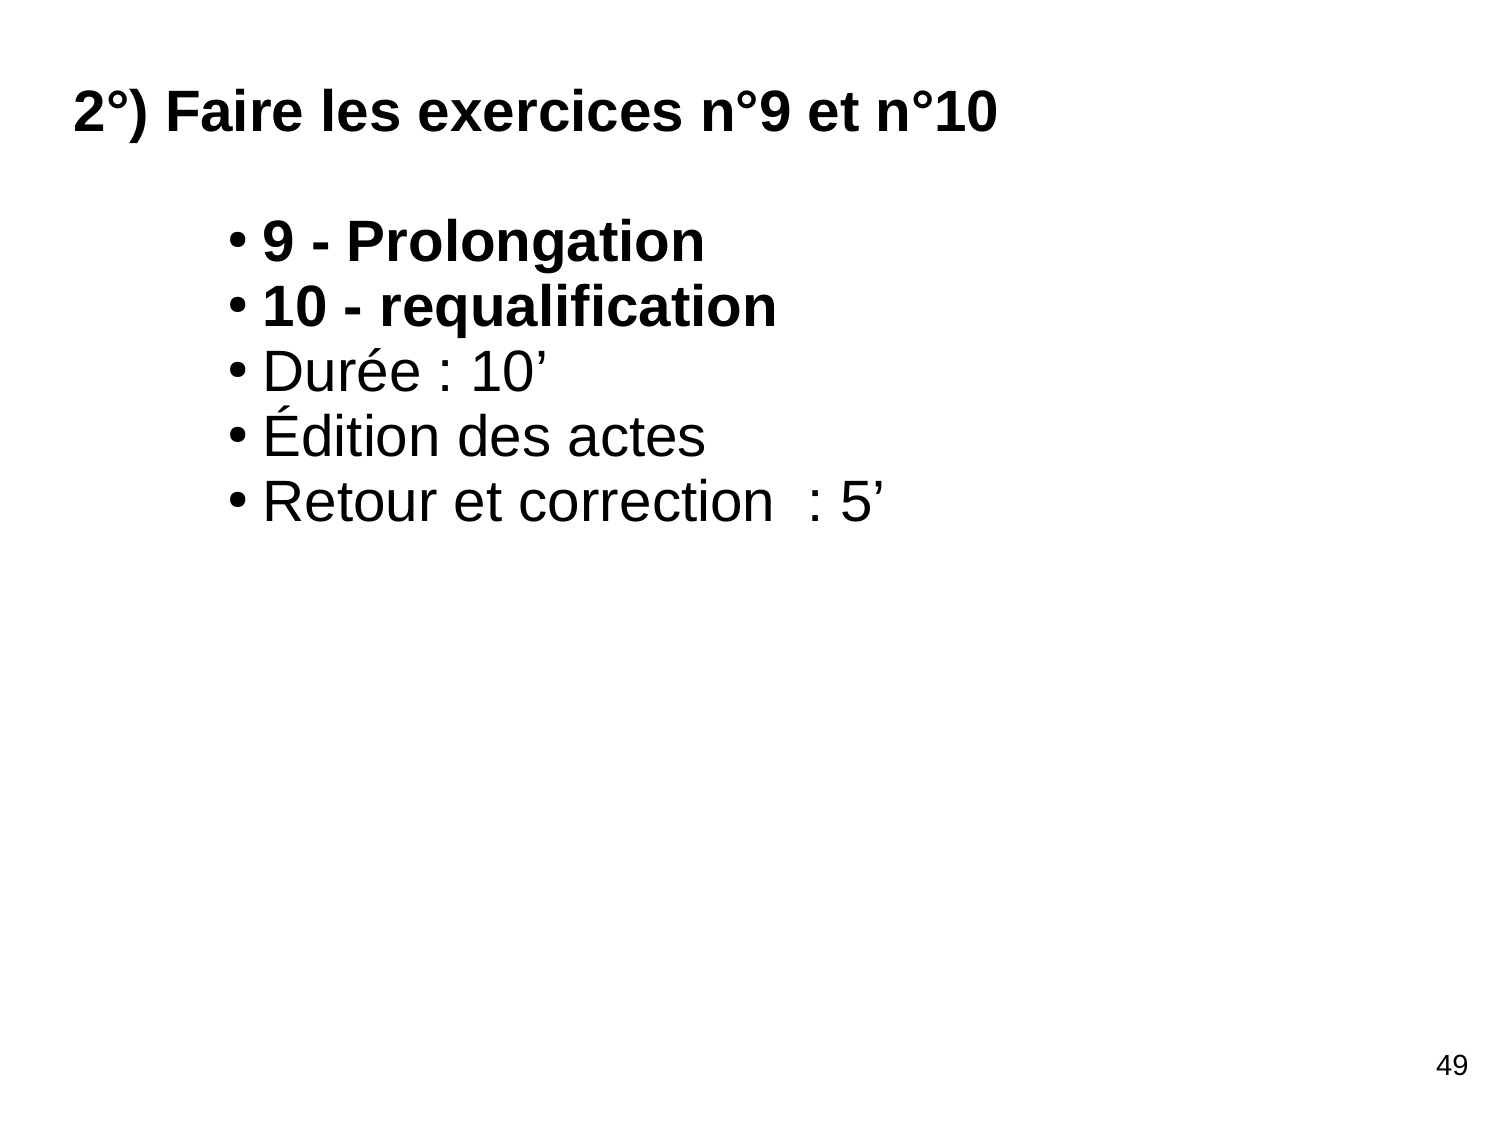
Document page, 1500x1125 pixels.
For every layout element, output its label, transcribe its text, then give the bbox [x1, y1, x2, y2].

text_box 2°) Faire les exercices n°9 et n°10 9 - Prolongation 10 - requalification Durée : 10’ Édition des actes Retour et correction : 5’ [59, 70, 1453, 839]
